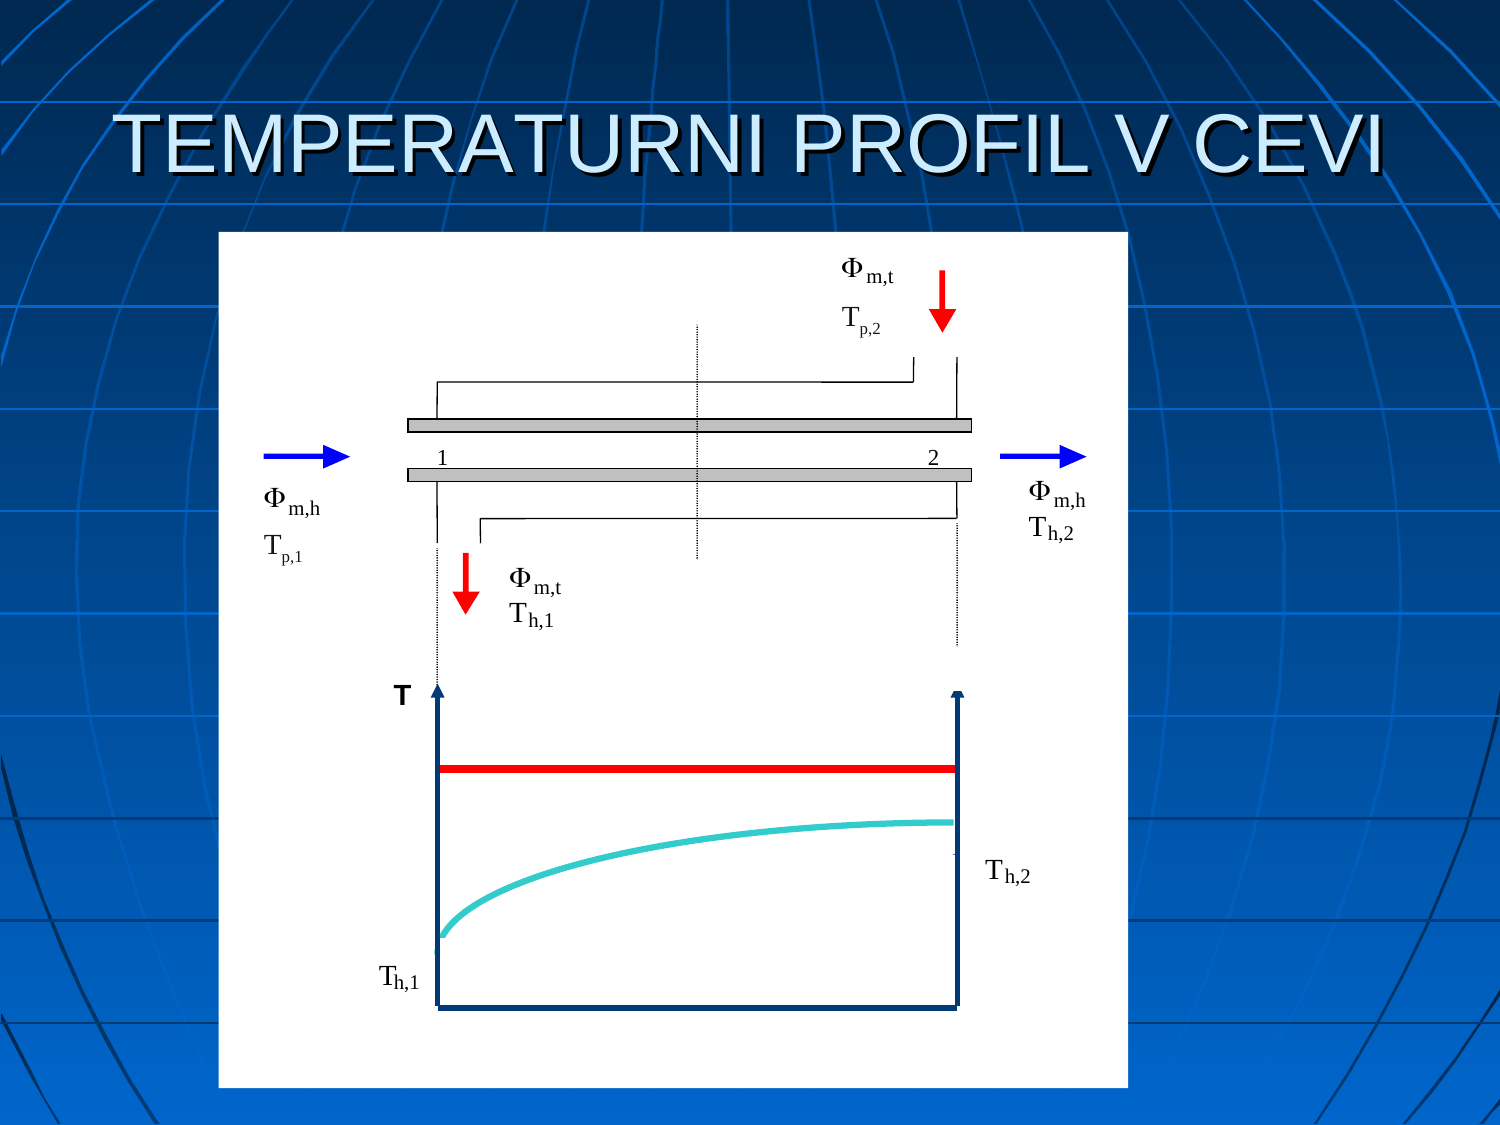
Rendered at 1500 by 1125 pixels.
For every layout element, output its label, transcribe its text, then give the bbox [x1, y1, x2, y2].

text_box h,1 [528, 606, 555, 632]
text_box  [841, 247, 864, 283]
text_box m,t [533, 573, 562, 599]
text_box  [263, 478, 287, 514]
text_box T [263, 514, 282, 518]
text_box Tp,2 [827, 290, 910, 346]
title TEMPERATURNI PROFIL V CEVI [75, 45, 1426, 233]
text_box T [841, 283, 859, 290]
text_box T [985, 855, 1004, 886]
text_box T [378, 956, 397, 992]
text_box T [509, 593, 528, 629]
text_box h,1 [393, 968, 429, 994]
text_box T [393, 676, 412, 712]
text_box Tp,1 [249, 518, 333, 574]
text_box T [1028, 506, 1047, 542]
text_box m,h [1054, 486, 1087, 512]
text_box [218, 231, 1129, 1089]
text_box h,2 [1004, 862, 1032, 888]
text_box  [509, 558, 532, 594]
text_box m,h [288, 494, 321, 518]
text_box m,t [866, 263, 894, 289]
text_box  [1028, 471, 1052, 507]
text_box 2 [927, 442, 940, 471]
text_box h,2 [1047, 519, 1075, 545]
text_box 1 [436, 442, 449, 471]
